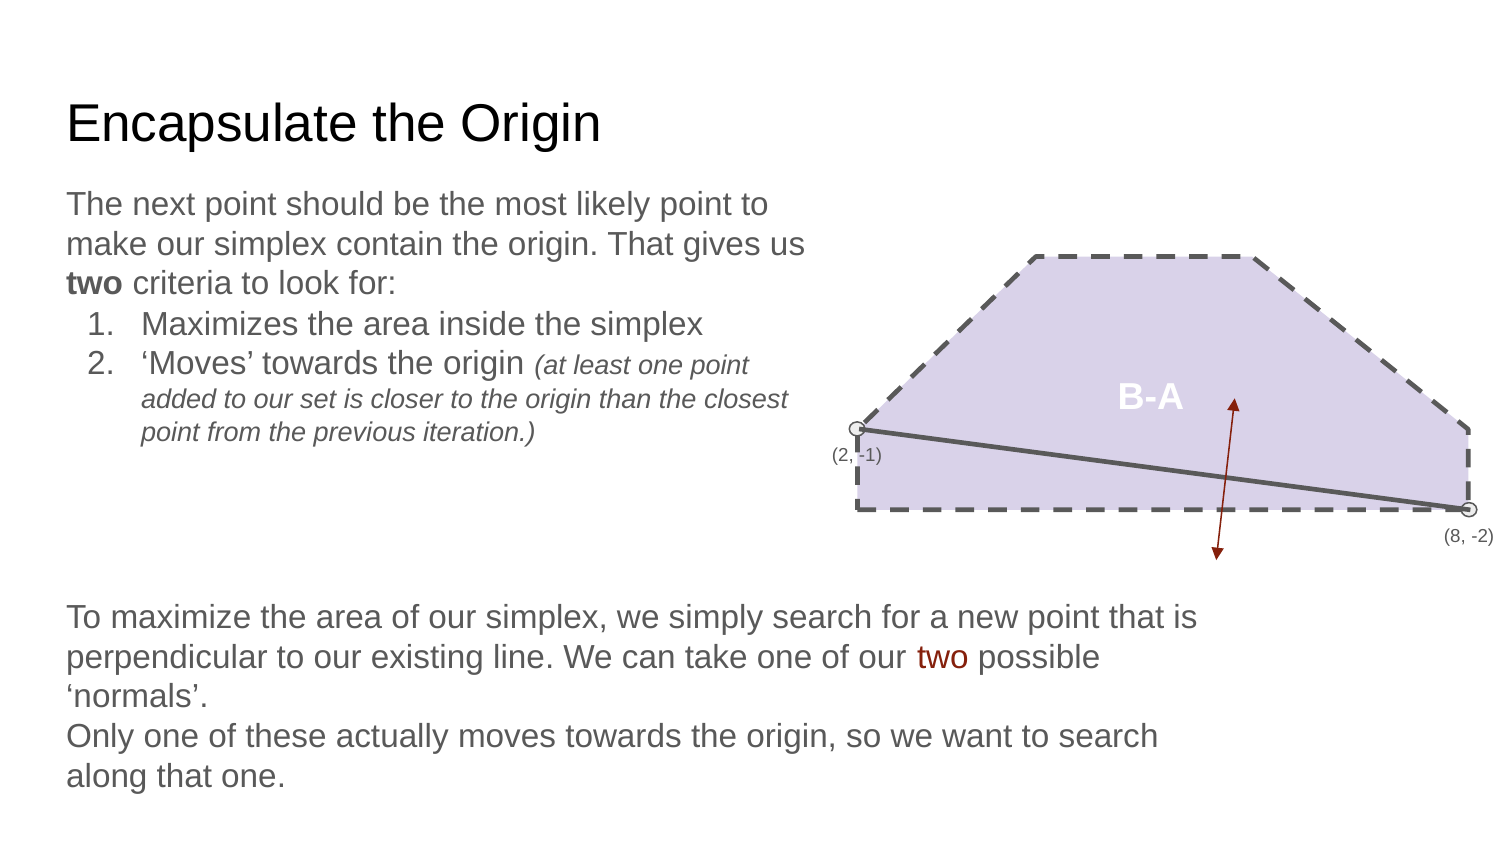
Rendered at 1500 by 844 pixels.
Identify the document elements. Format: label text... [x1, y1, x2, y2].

title Encapsulate the Origin [51, 72, 1449, 167]
text_box To maximize the area of our simplex, we simply search for a new point that is perpendicular to our existing line. We can take one of our two possible ‘normals’. Only one of these actually moves towards the origin, so we want to search along that one. [51, 579, 1264, 810]
text_box [1223, 481, 1445, 510]
text_box [857, 438, 1224, 510]
text_box (8, -2) [1418, 515, 1500, 554]
text_box The next point should be the most likely point to make our simplex contain the origin. That gives us two criteria to look for: Maximizes the area inside the simplex ‘Moves’ towards the origin (at least one point added to our set is closer to the origin than the closest point from the previous iteration.) [51, 166, 824, 579]
text_box B-A [1070, 356, 1232, 432]
text_box [849, 256, 1477, 517]
text_box (2, -1) [806, 435, 908, 474]
